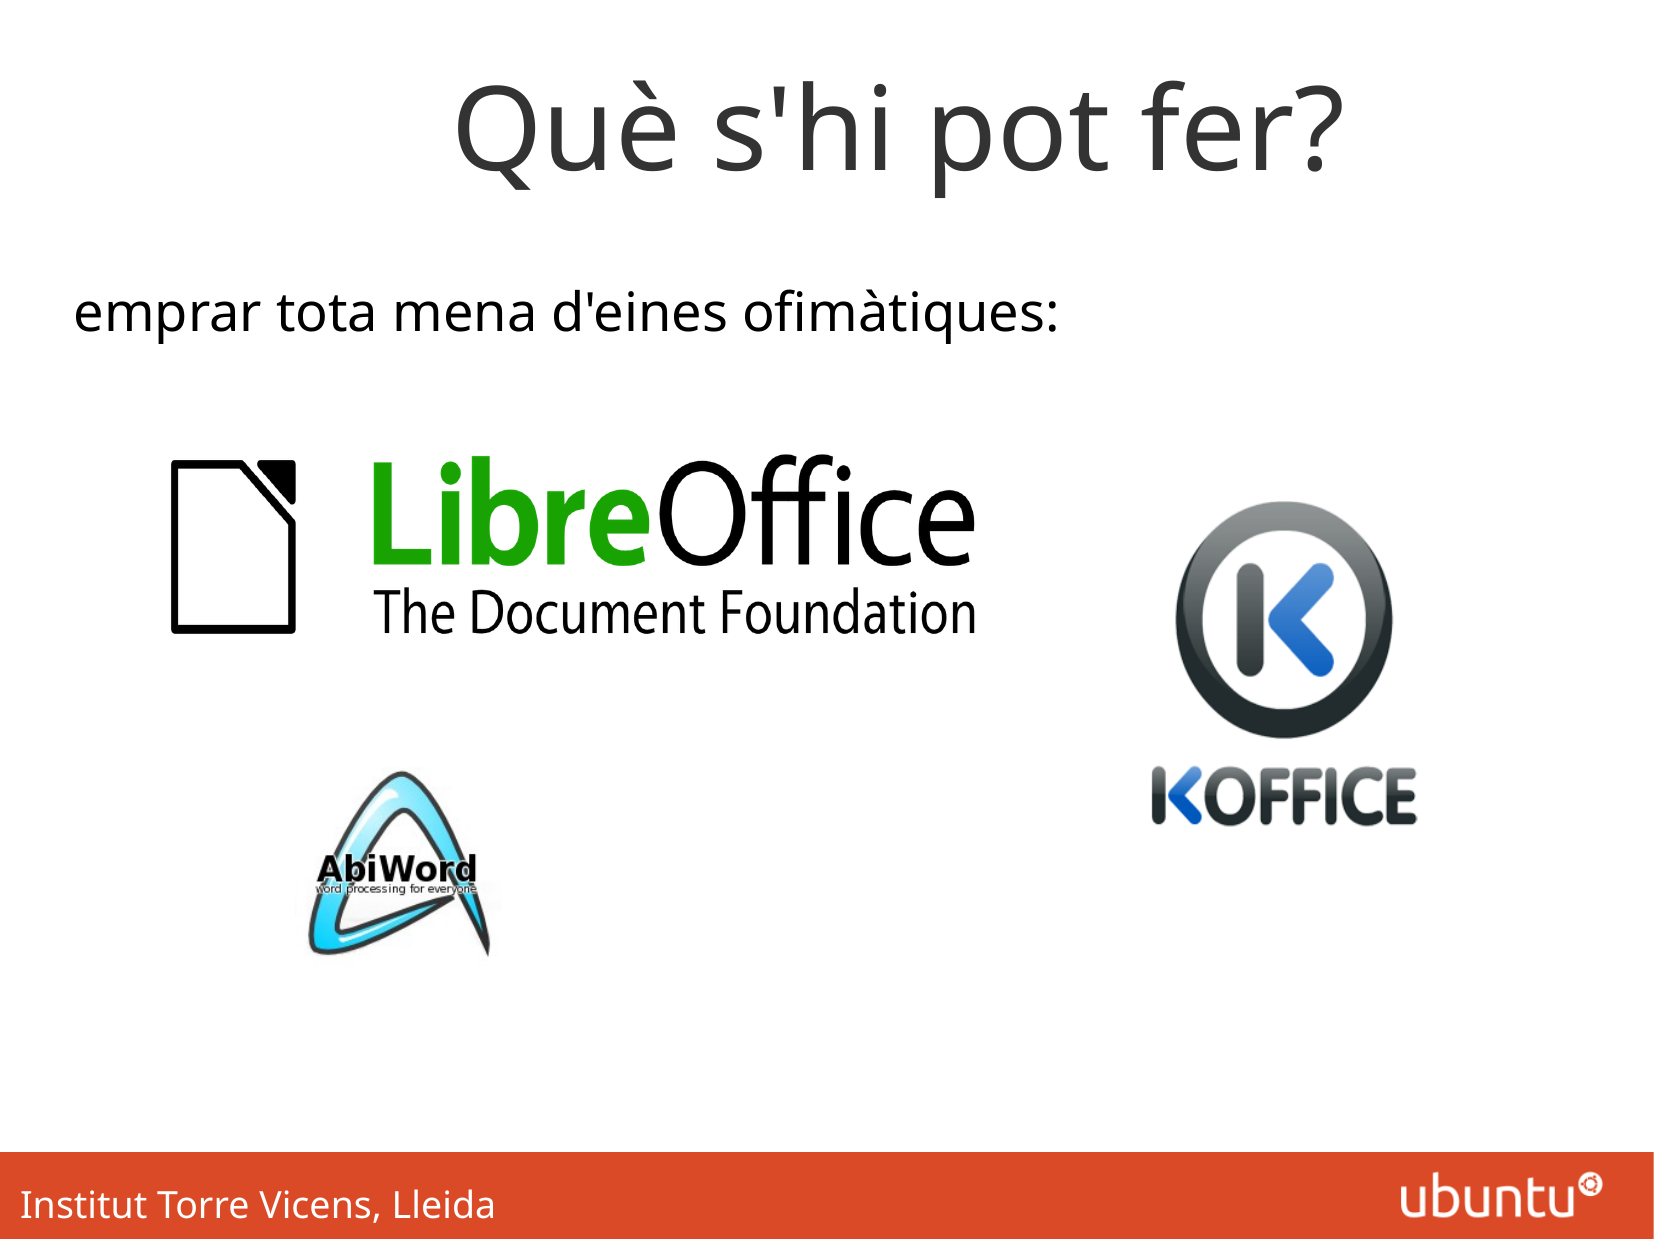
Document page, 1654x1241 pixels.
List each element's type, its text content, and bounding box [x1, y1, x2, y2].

picture [1151, 501, 1418, 827]
picture [122, 413, 1034, 680]
picture [295, 767, 502, 975]
picture [0, 1152, 1654, 1239]
title Què s'hi pot fer? [55, 29, 1595, 237]
text_box Institut Torre Vicens, Lleida 17/05/2014 [5, 1171, 733, 1229]
text_box emprar tota mena d'eines ofimàtiques: [59, 265, 1625, 1100]
